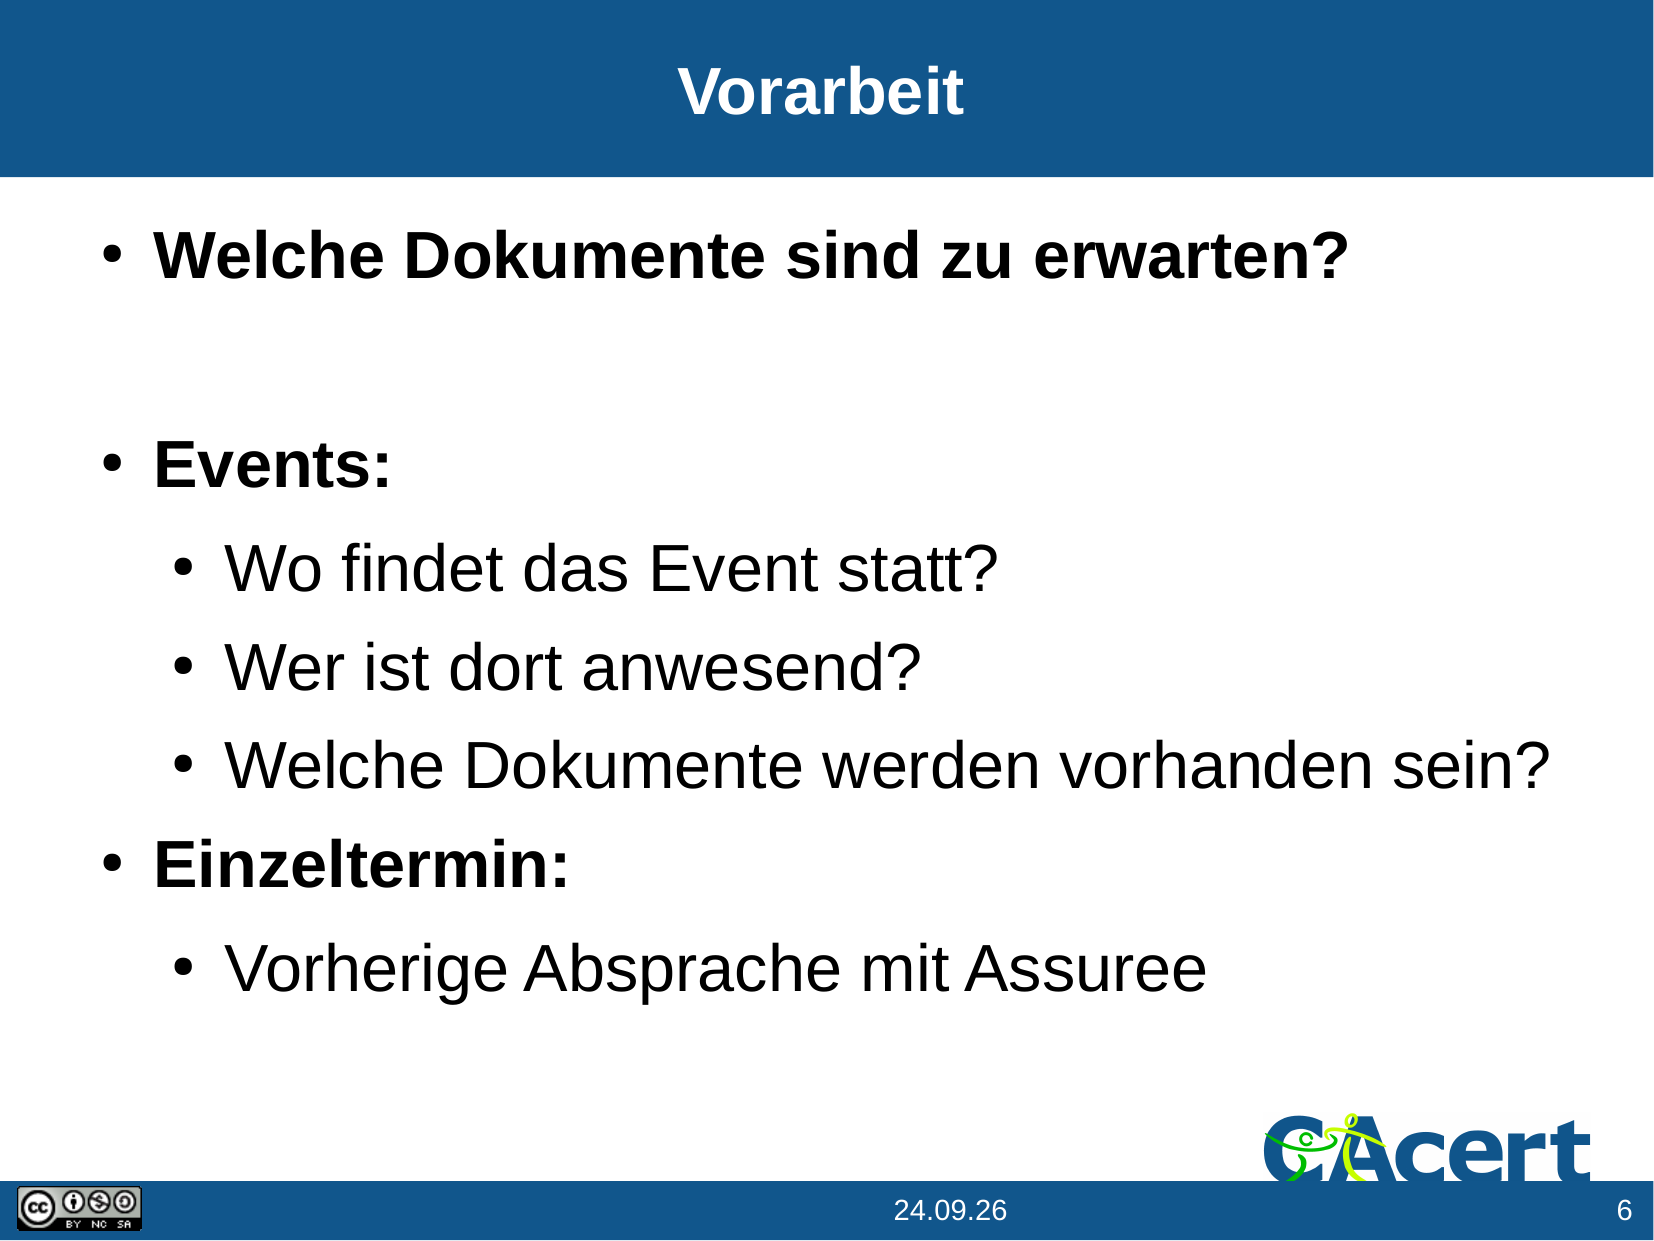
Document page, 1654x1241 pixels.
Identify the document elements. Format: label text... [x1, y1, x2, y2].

picture [17, 1186, 142, 1231]
picture [1263, 1112, 1591, 1181]
list Welche Dokumente sind zu erwarten? Events: Wo findet das Event statt? Wer ist dort anwesend? Welche Dokumente werden vorhanden sein? Einzeltermin: Vorherige Absprache mit Assuree [82, 218, 1571, 1091]
title Vorarbeit [76, 17, 1565, 166]
